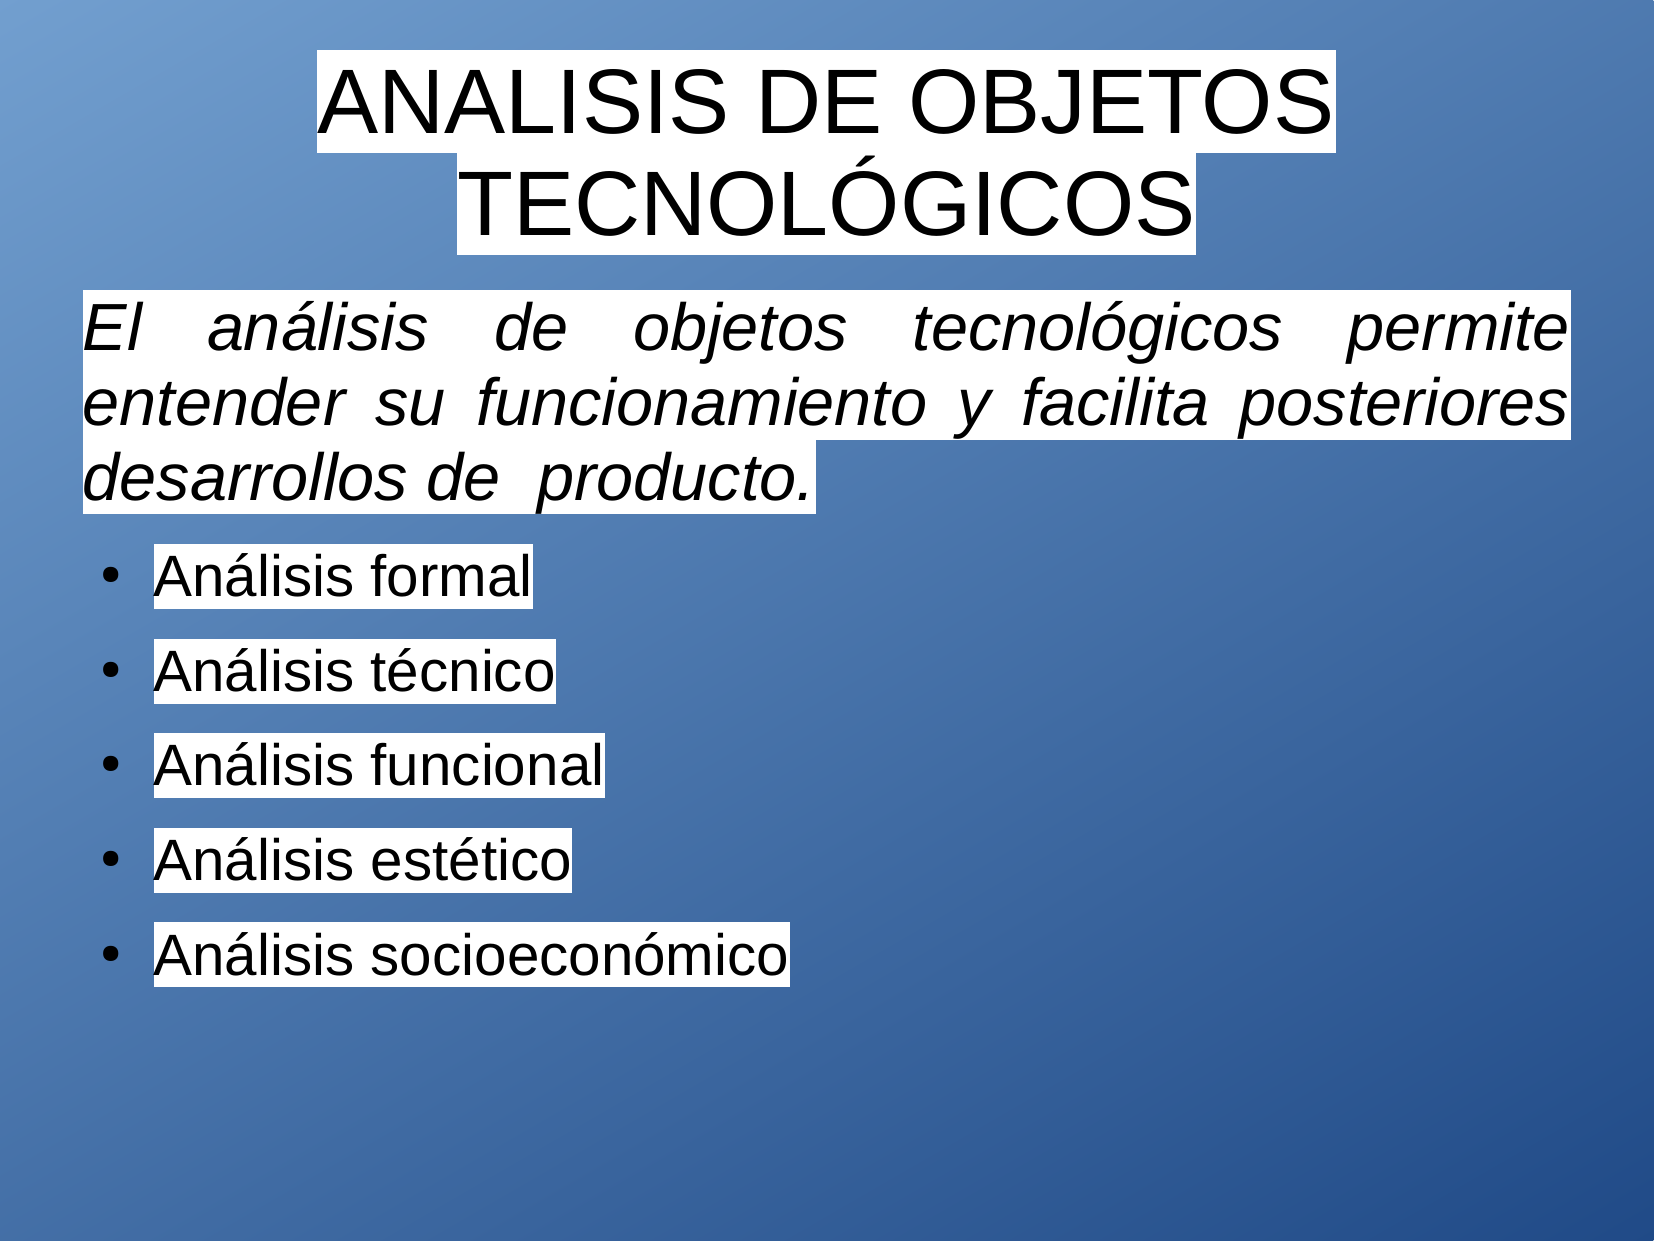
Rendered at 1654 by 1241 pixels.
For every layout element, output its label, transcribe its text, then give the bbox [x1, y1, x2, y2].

title ANALISIS DE OBJETOS TECNOLÓGICOS [82, 49, 1571, 257]
list El análisis de objetos tecnológicos permite entender su funcionamiento y facilita posteriores desarrollos de producto. Análisis formal Análisis técnico Análisis funcional Análisis estético Análisis socioeconómico [82, 290, 1571, 1010]
